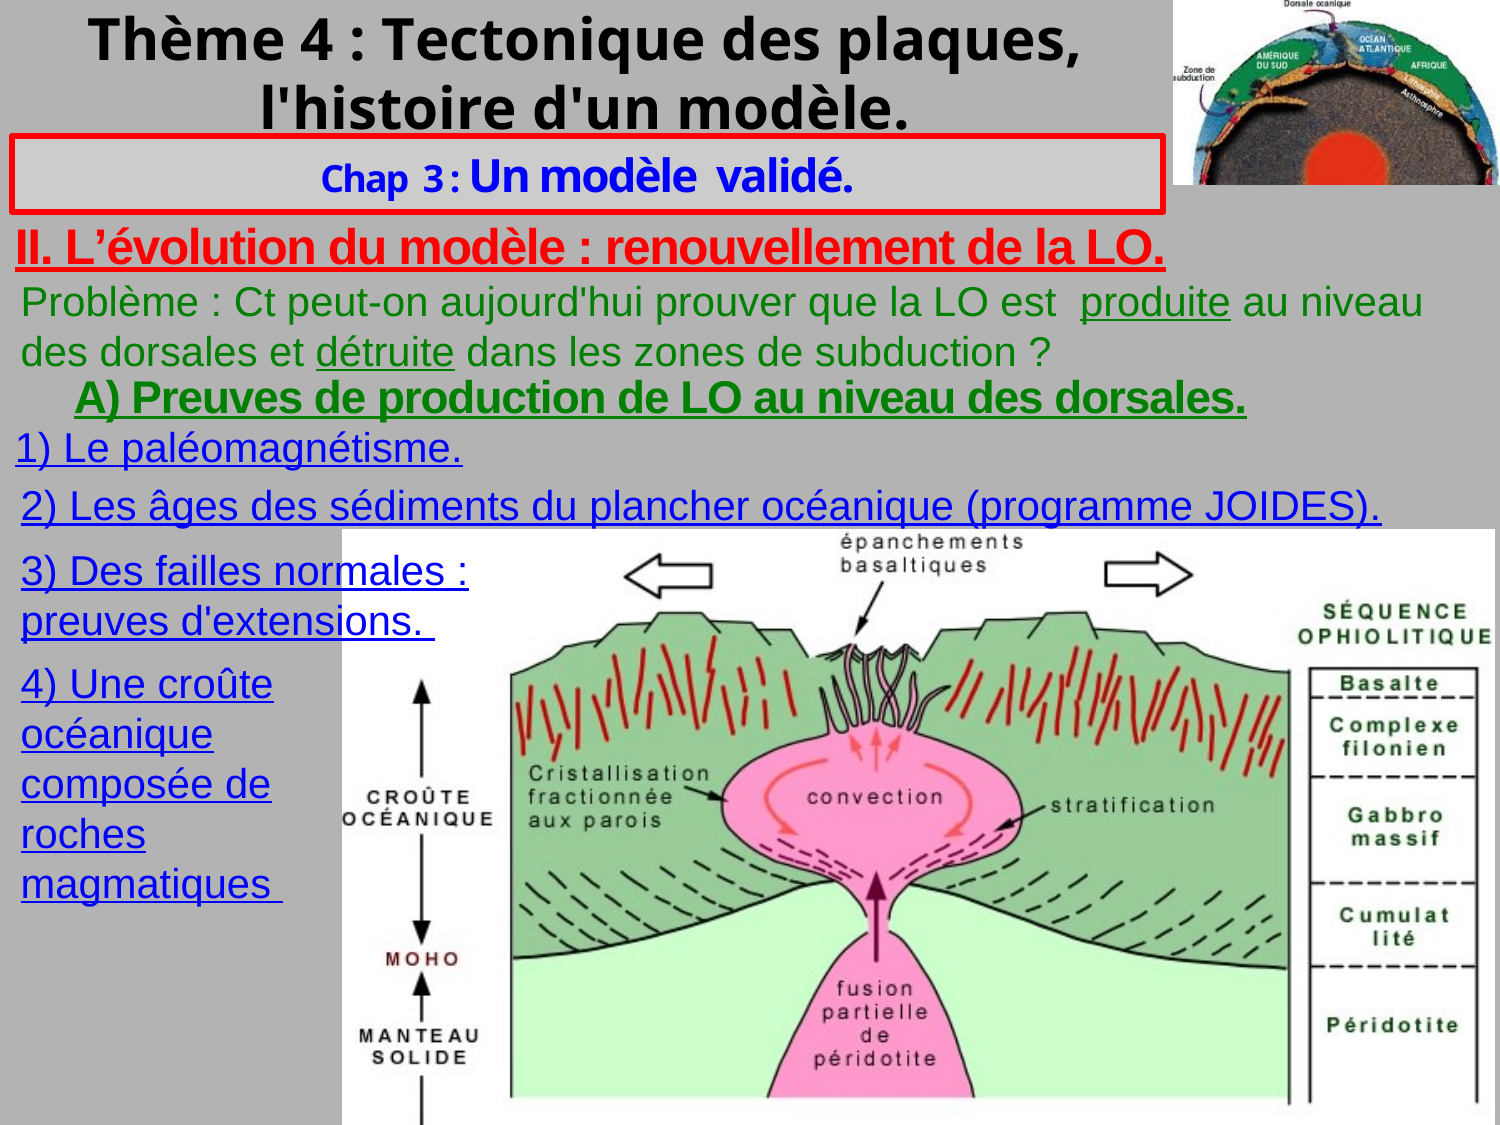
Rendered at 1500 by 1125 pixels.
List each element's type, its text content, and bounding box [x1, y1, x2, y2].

text_box II. L’évolution du modèle : renouvellement de la LO. [0, 206, 1500, 282]
text_box Problème : Ct peut-on aujourd'hui prouver que la LO est produite au niveau des dorsales et détruite dans les zones de subduction ? [5, 267, 1477, 383]
picture [1173, 0, 1500, 185]
text_box 1) Le paléomagnétisme. [0, 413, 591, 479]
text_box Thème 4 : Tectonique des plaques, l'histoire d'un modèle. [0, 0, 1173, 150]
text_box 3) Des failles normales : preuves d'extensions. [5, 536, 502, 652]
picture [342, 529, 1495, 1125]
text_box A) Preuves de production de LO au niveau des dorsales. [59, 360, 1270, 431]
text_box 2) Les âges des sédiments du plancher océanique (programme JOIDES). [5, 471, 1447, 536]
text_box Chap 3 : Un modèle validé. [11, 135, 1164, 206]
text_box 4) Une croûte océanique composée de roches magmatiques [5, 648, 384, 914]
